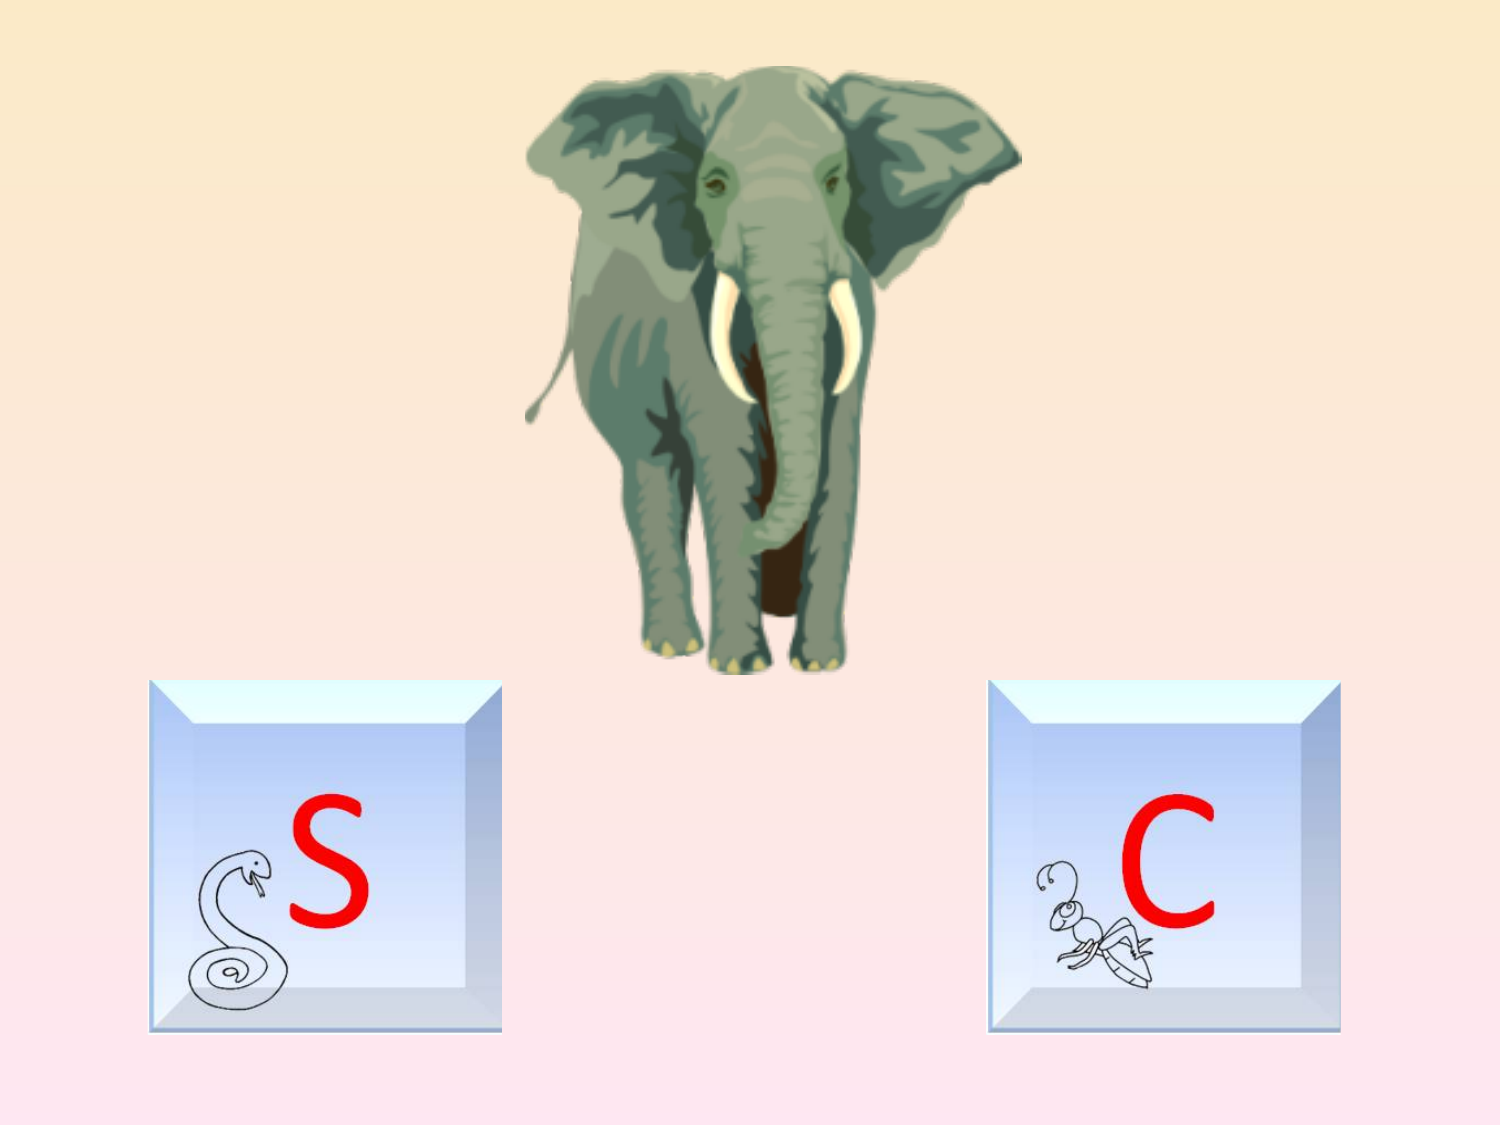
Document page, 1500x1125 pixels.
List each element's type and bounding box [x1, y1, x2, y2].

picture [147, 680, 502, 1035]
picture [986, 680, 1341, 1035]
picture [525, 66, 1022, 675]
